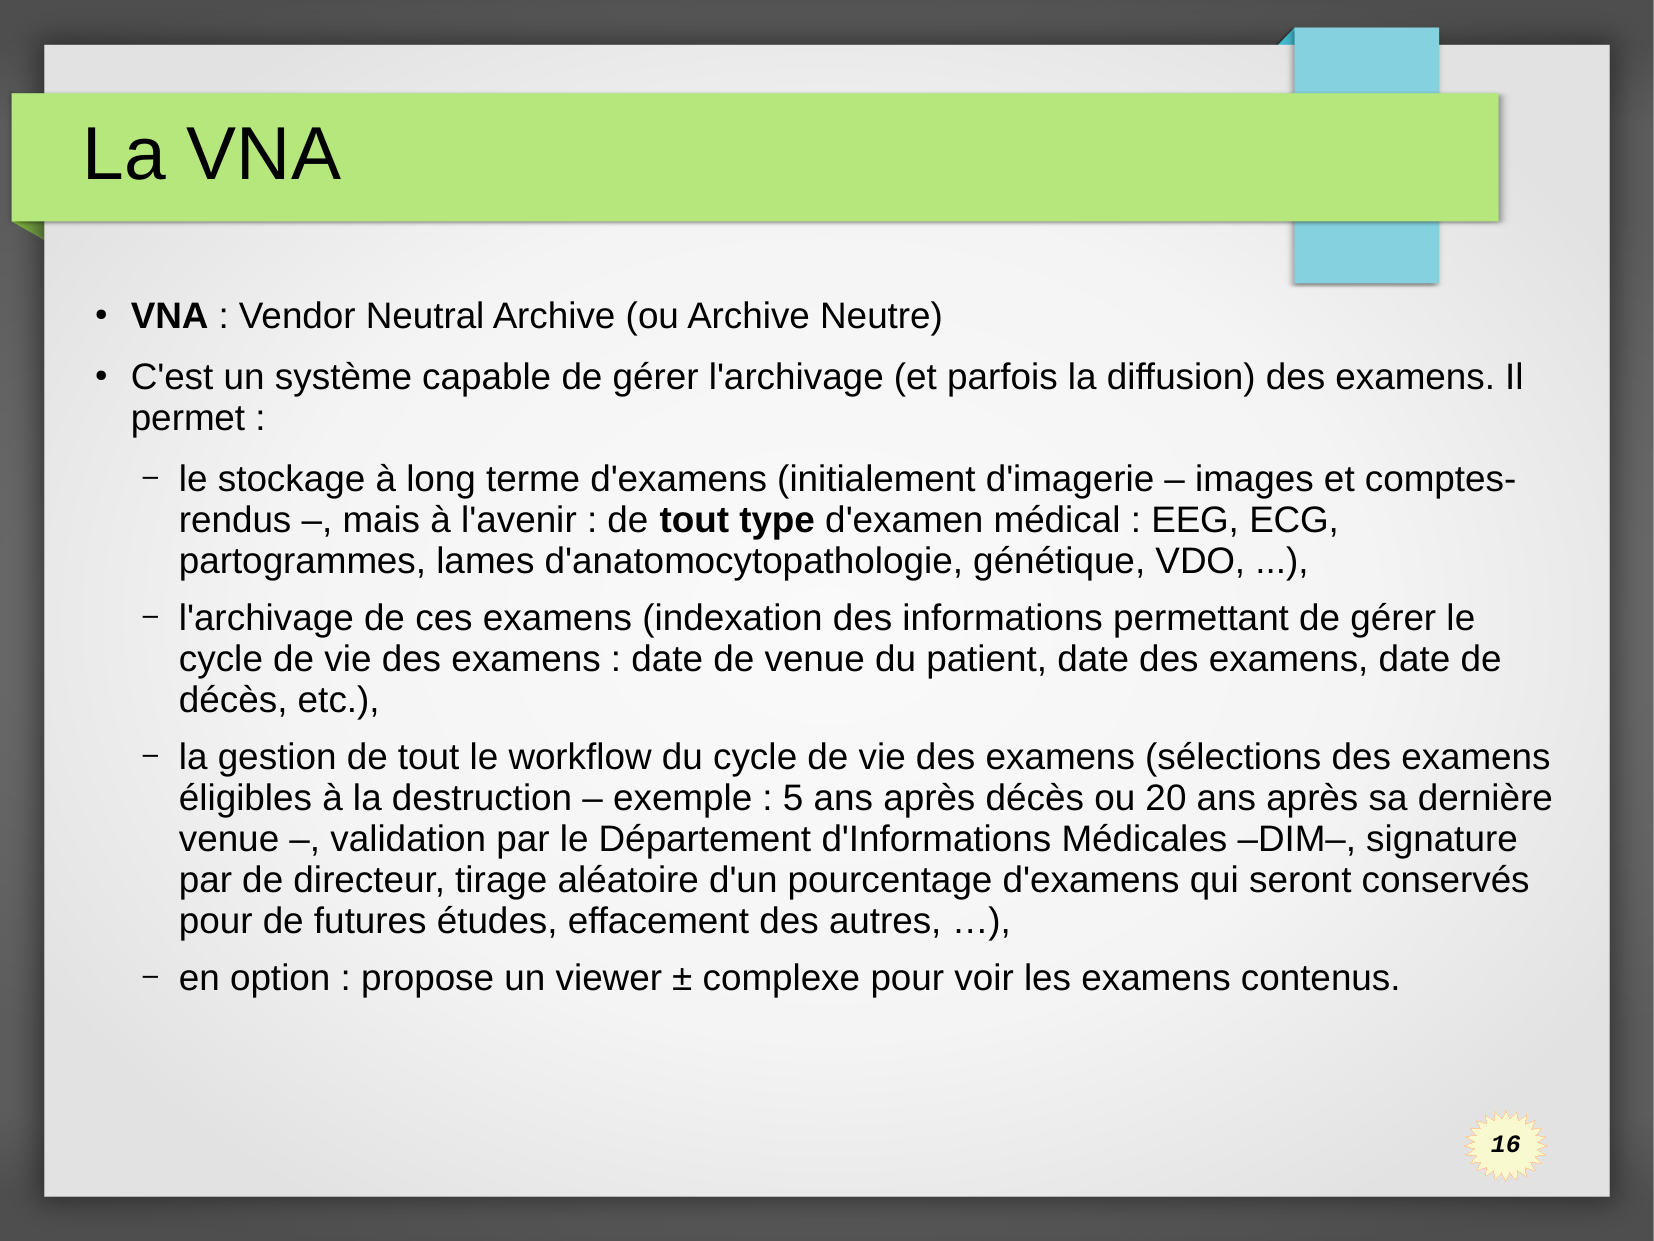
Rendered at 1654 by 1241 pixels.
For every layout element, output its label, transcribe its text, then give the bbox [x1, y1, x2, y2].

title La VNA [82, 94, 1264, 213]
picture [0, 0, 1654, 1241]
list VNA : Vendor Neutral Archive (ou Archive Neutre) C'est un système capable de gérer l'archivage (et parfois la diffusion) des examens. Il permet : le stockage à long terme d'examens (initialement d'imagerie – images et comptes-rendus –, mais à l'avenir : de tout type d'examen médical : EEG, ECG, partogrammes, lames d'anatomocytopathologie, génétique, VDO, ...), l'archivage de ces examens (indexation des informations permettant de gérer le cycle de vie des examens : date de venue du patient, date des examens, date de décès, etc.), la gestion de tout le workflow du cycle de vie des examens (sélections des examens éligibles à la destruction – exemple : 5 ans après décès ou 20 ans après sa dernière venue –, validation par le Département d'Informations Médicales –DIM–, signature par de directeur, tirage aléatoire d'un pourcentage d'examens qui seront conservés pour de futures études, effacement des autres, …), en option : propose un viewer ± complexe pour voir les examens contenus. [82, 295, 1571, 1015]
